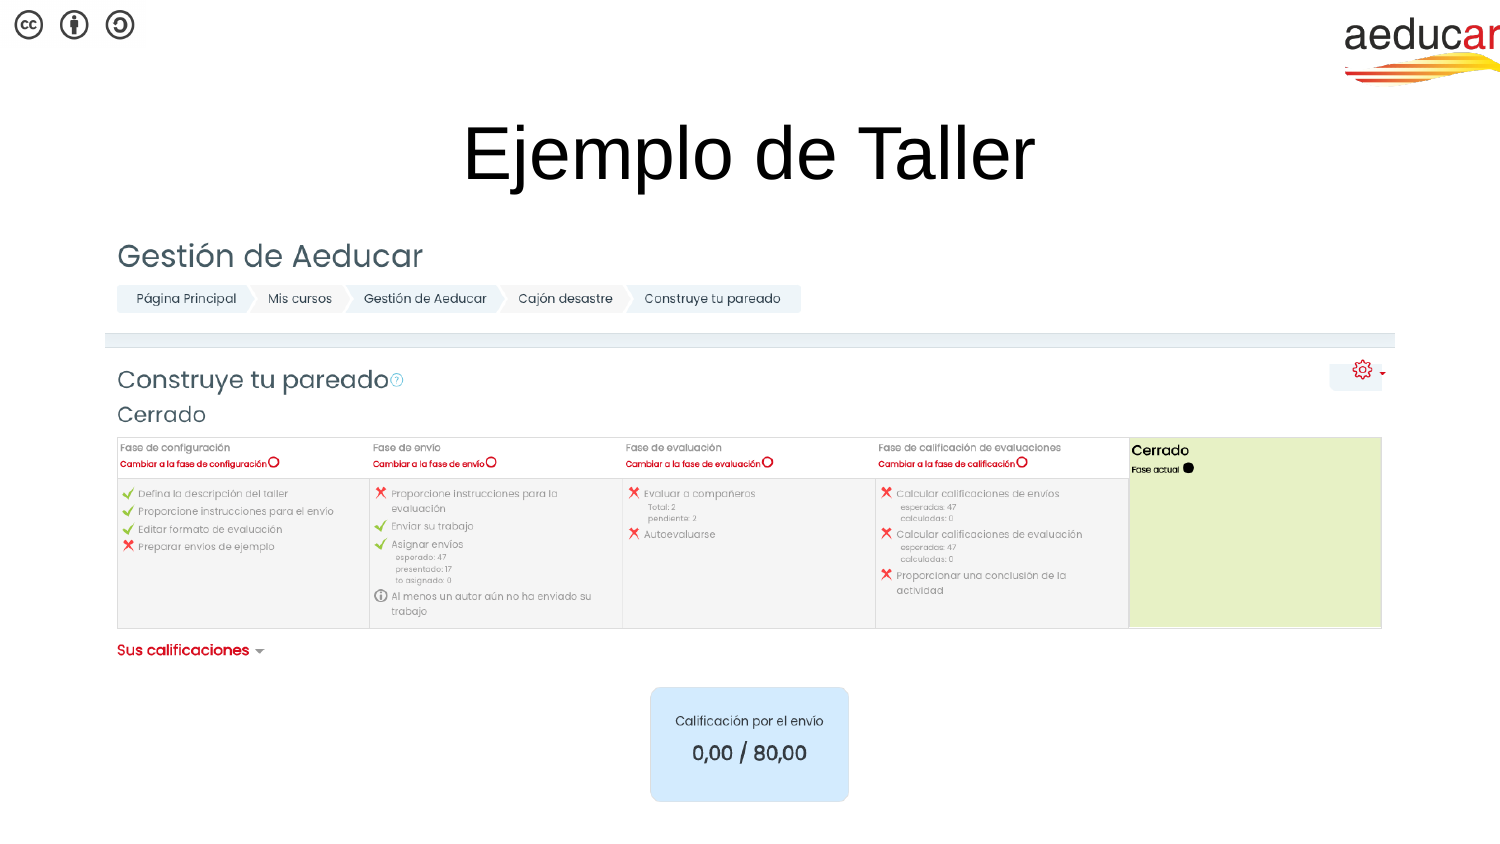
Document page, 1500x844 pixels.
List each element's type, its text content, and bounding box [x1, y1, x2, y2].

picture [105, 239, 1395, 816]
picture [0, 0, 146, 48]
picture [1344, 0, 1500, 104]
title Ejemplo de Taller [51, 80, 1449, 219]
